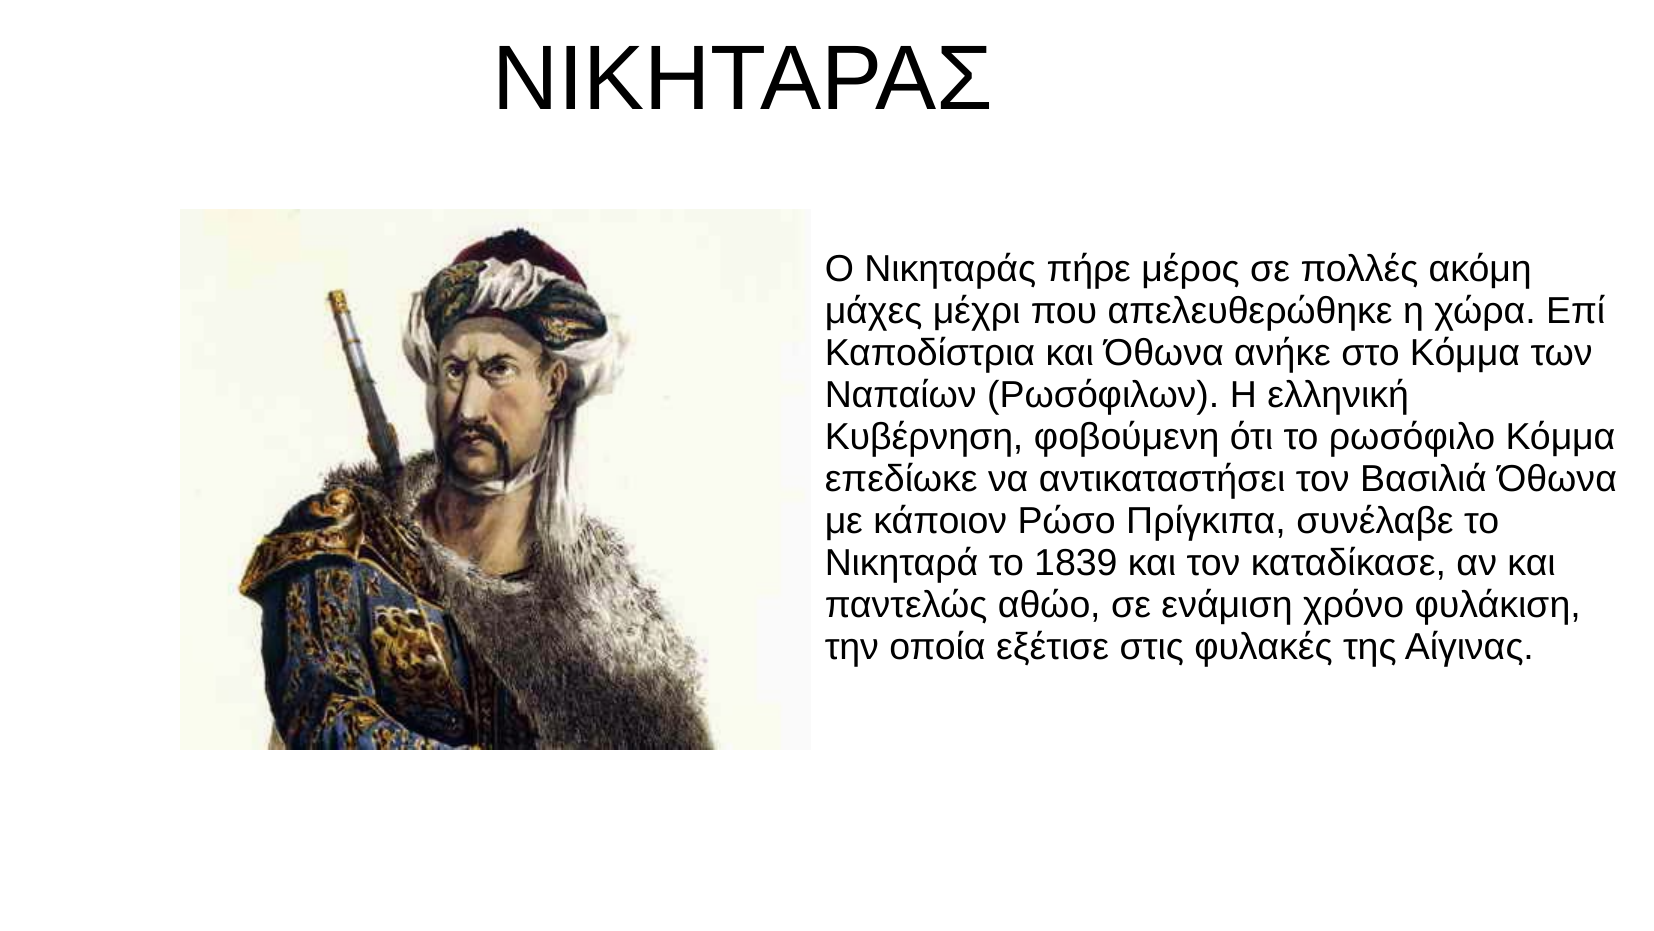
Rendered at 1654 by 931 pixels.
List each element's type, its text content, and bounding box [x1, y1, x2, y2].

title ΝΙΚΗΤΑΡΑΣ [11, 0, 1501, 156]
text_box Ο Νικηταράς πήρε μέρος σε πολλές ακόμη μάχες μέχρι που απελευθερώθηκε η χώρα. Επί Καποδίστρια και Όθωνα ανήκε στο Κόμμα των Ναπαίων (Ρωσόφιλων). Η ελληνική Κυβέρνηση, φοβούμενη ότι το ρωσόφιλο Κόμμα επεδίωκε να αντικαταστήσει τον Βασιλιά Όθωνα με κάποιον Ρώσο Πρίγκιπα, συνέλαβε το Νικηταρά το 1839 και τον καταδίκασε, αν και παντελώς αθώο, σε ενάμιση χρόνο φυλάκιση, την οποία εξέτισε στις φυλακές της Αίγινας. [810, 240, 1633, 788]
picture [180, 209, 811, 750]
